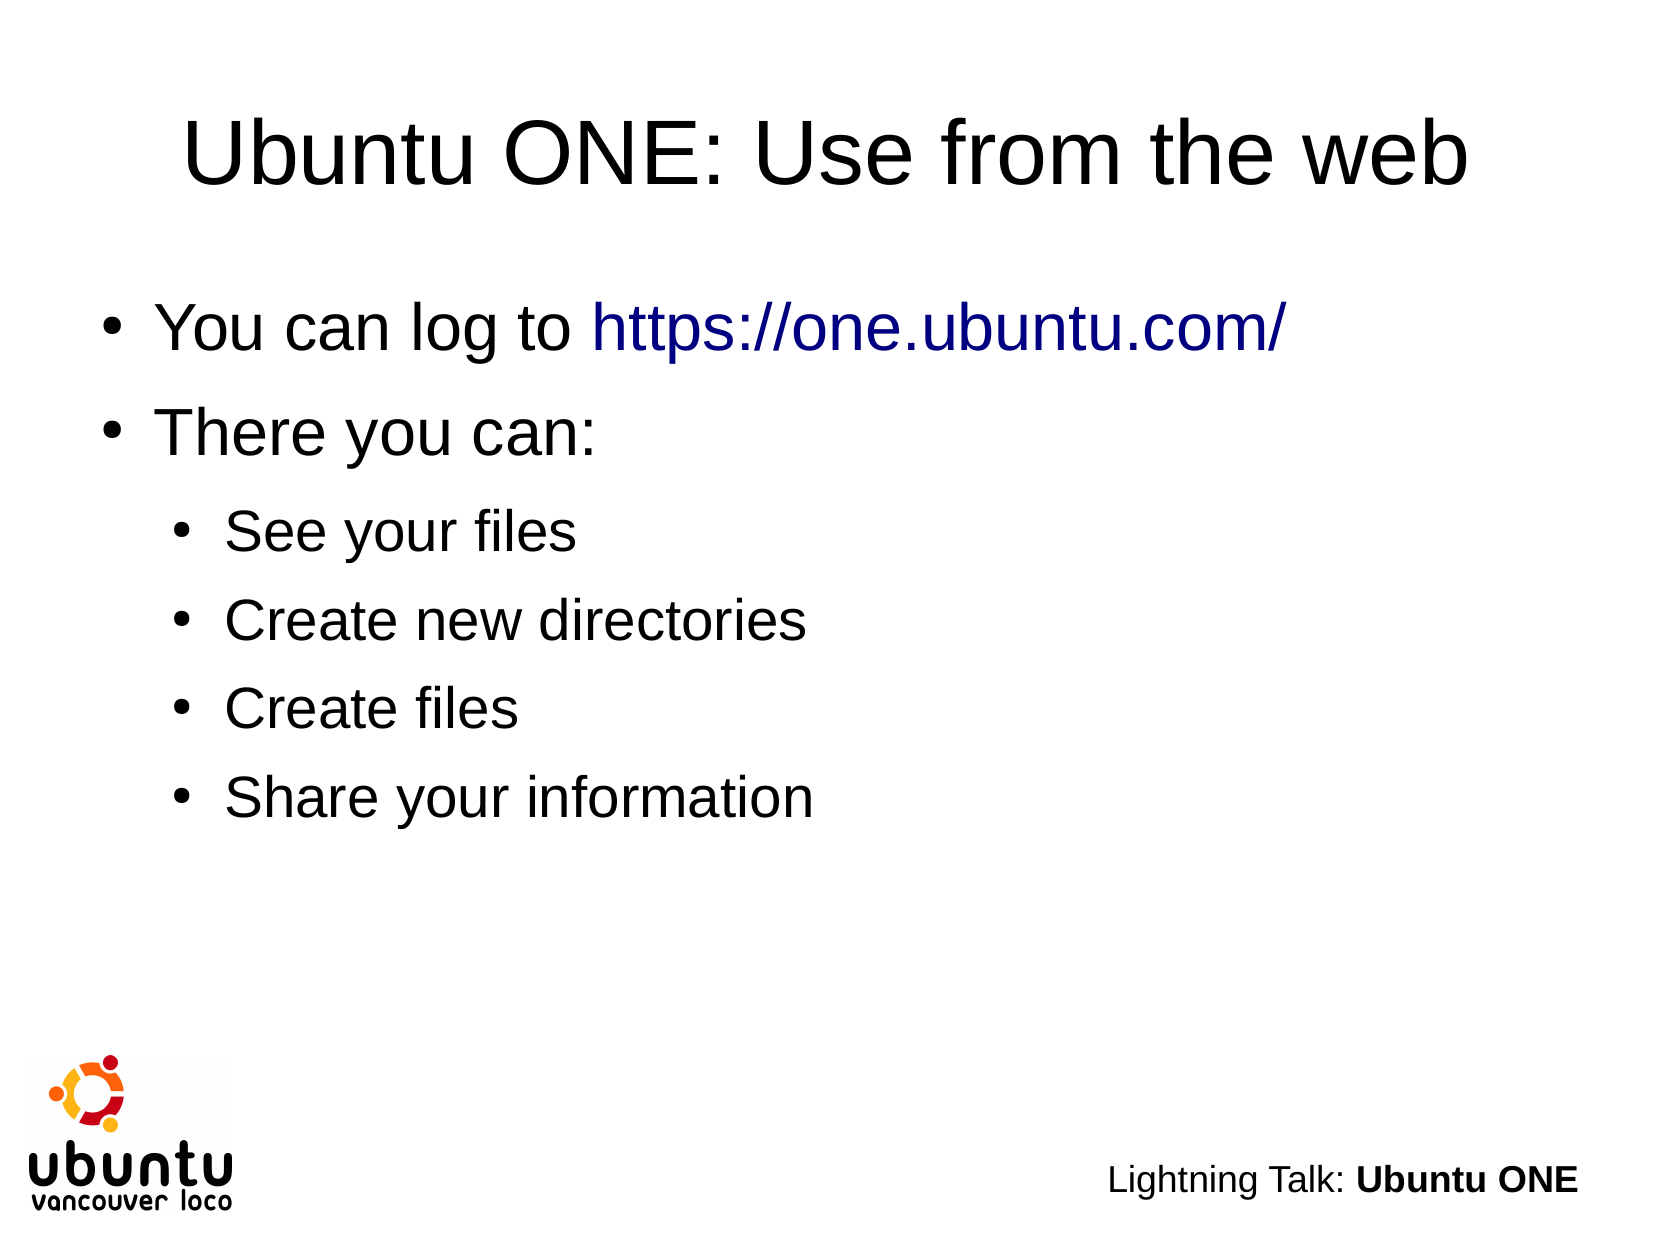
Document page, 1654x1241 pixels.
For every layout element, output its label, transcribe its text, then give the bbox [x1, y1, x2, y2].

list You can log to https://one.ubuntu.com/ There you can: See your files Create new directories Create files Share your information [82, 290, 1571, 1109]
picture [29, 1055, 232, 1211]
title Ubuntu ONE: Use from the web [82, 56, 1571, 250]
